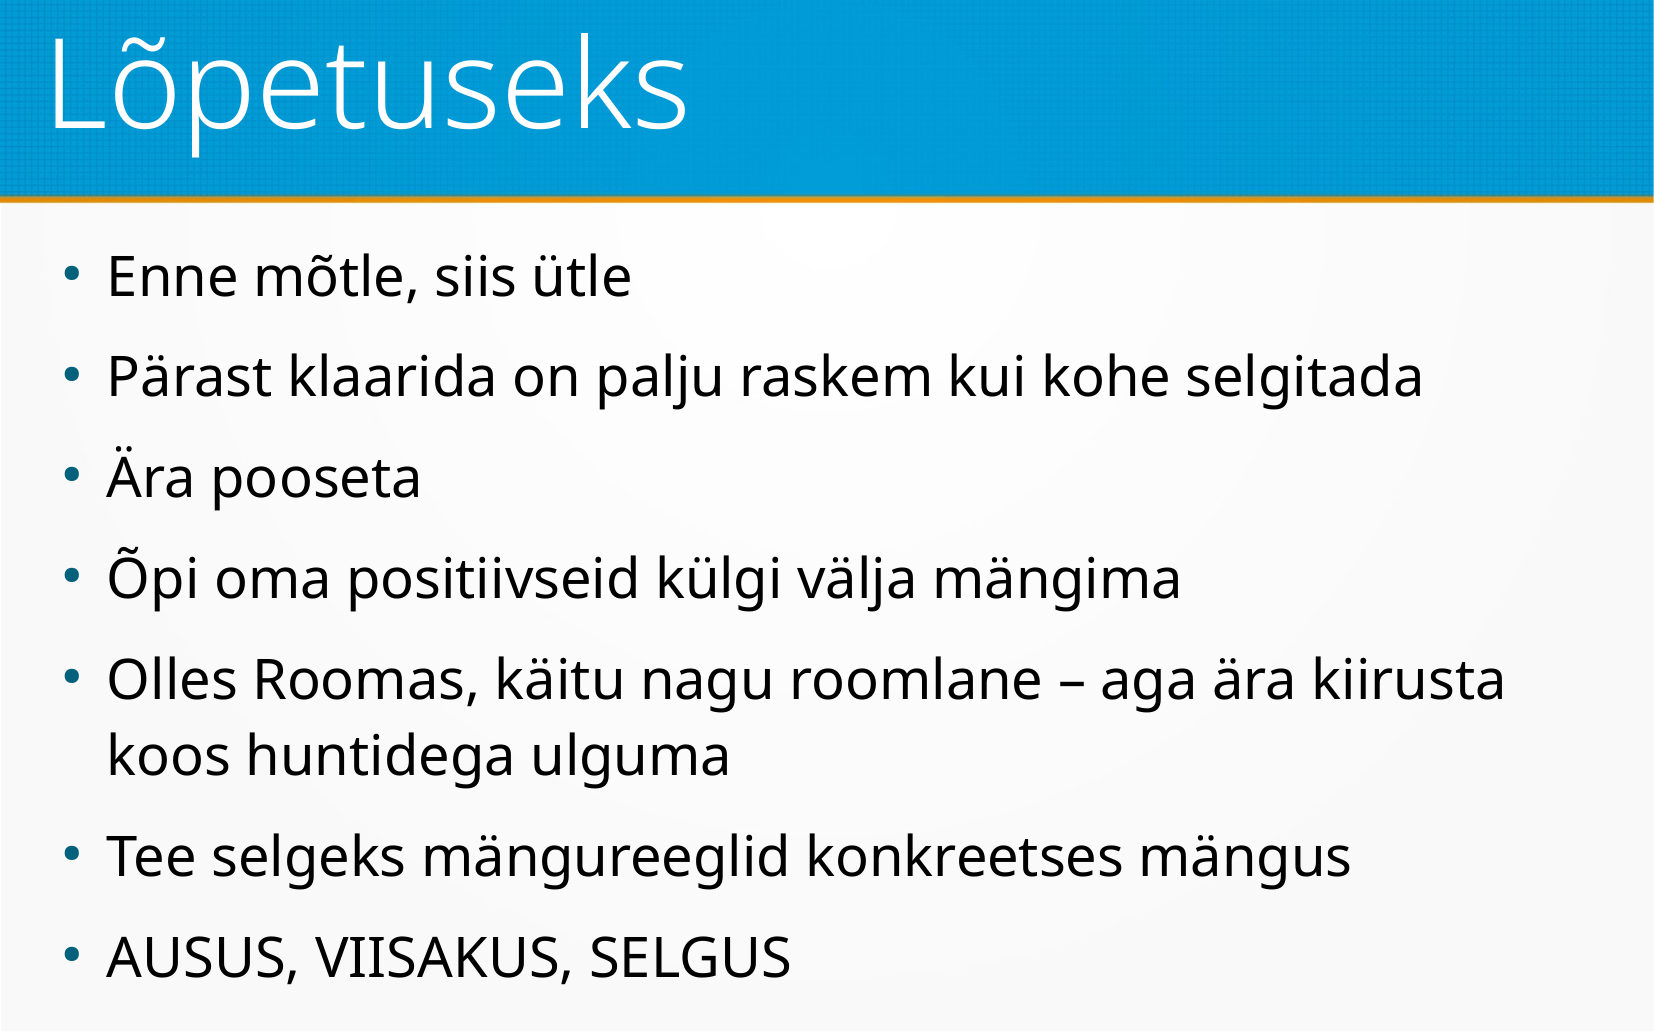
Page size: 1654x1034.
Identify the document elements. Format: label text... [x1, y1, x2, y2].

picture [0, 195, 1654, 1034]
list Enne mõtle, siis ütle Pärast klaarida on palju raskem kui kohe selgitada Ära pooseta Õpi oma positiivseid külgi välja mängima Olles Roomas, käitu nagu roomlane – aga ära kiirusta koos huntidega ulguma Tee selgeks mängureeglid konkreetses mängus AUSUS, VIISAKUS, SELGUS [47, 236, 1607, 1002]
title Lõpetuseks [43, 0, 1619, 166]
